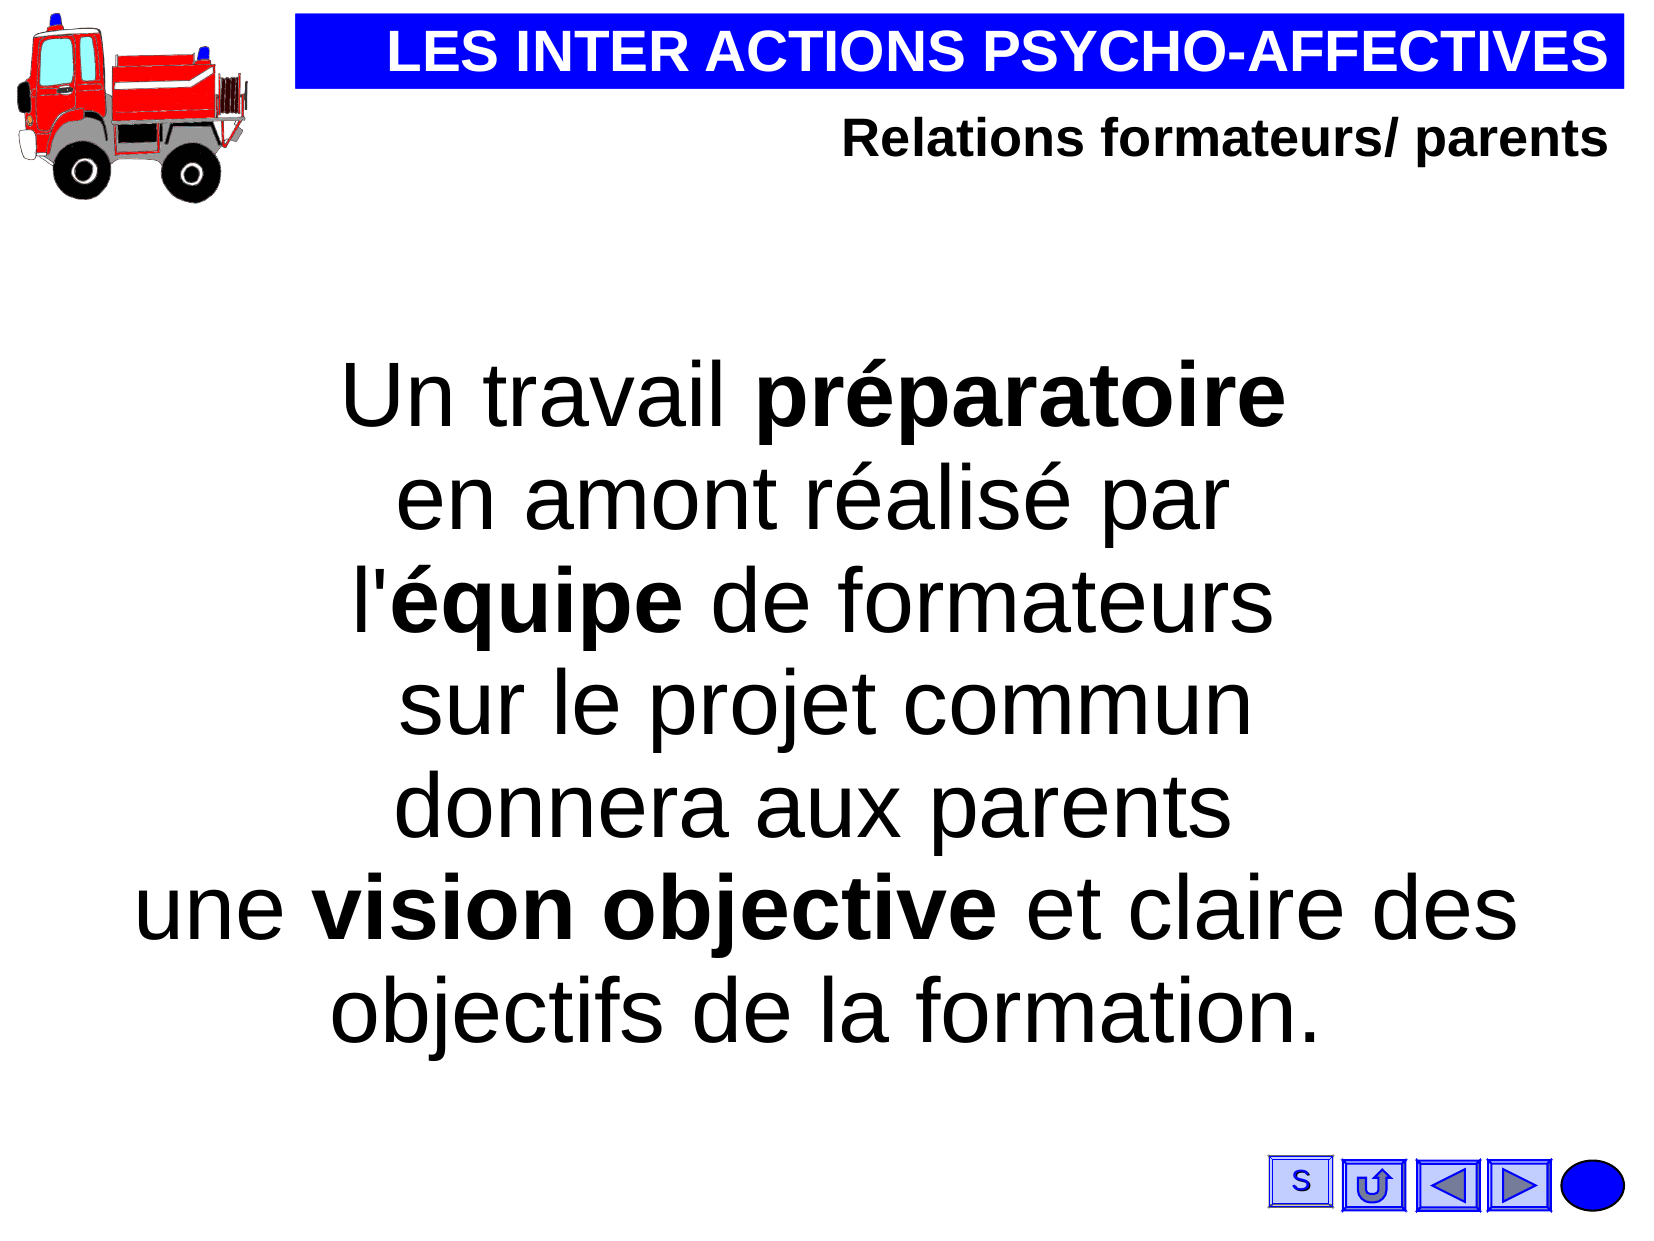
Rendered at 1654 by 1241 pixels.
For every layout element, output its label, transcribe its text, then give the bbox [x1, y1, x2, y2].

text_box [1561, 1160, 1625, 1211]
picture [8, 8, 257, 216]
text_box LES INTER ACTIONS PSYCHO-AFFECTIVES [295, 13, 1625, 89]
text_box Relations formateurs/ parents [826, 99, 1627, 176]
text_box Un travail préparatoire en amont réalisé par l'équipe de formateurs sur le projet commun donnera aux parents une vision objective et claire des objectifs de la formation. [59, 336, 1595, 1123]
